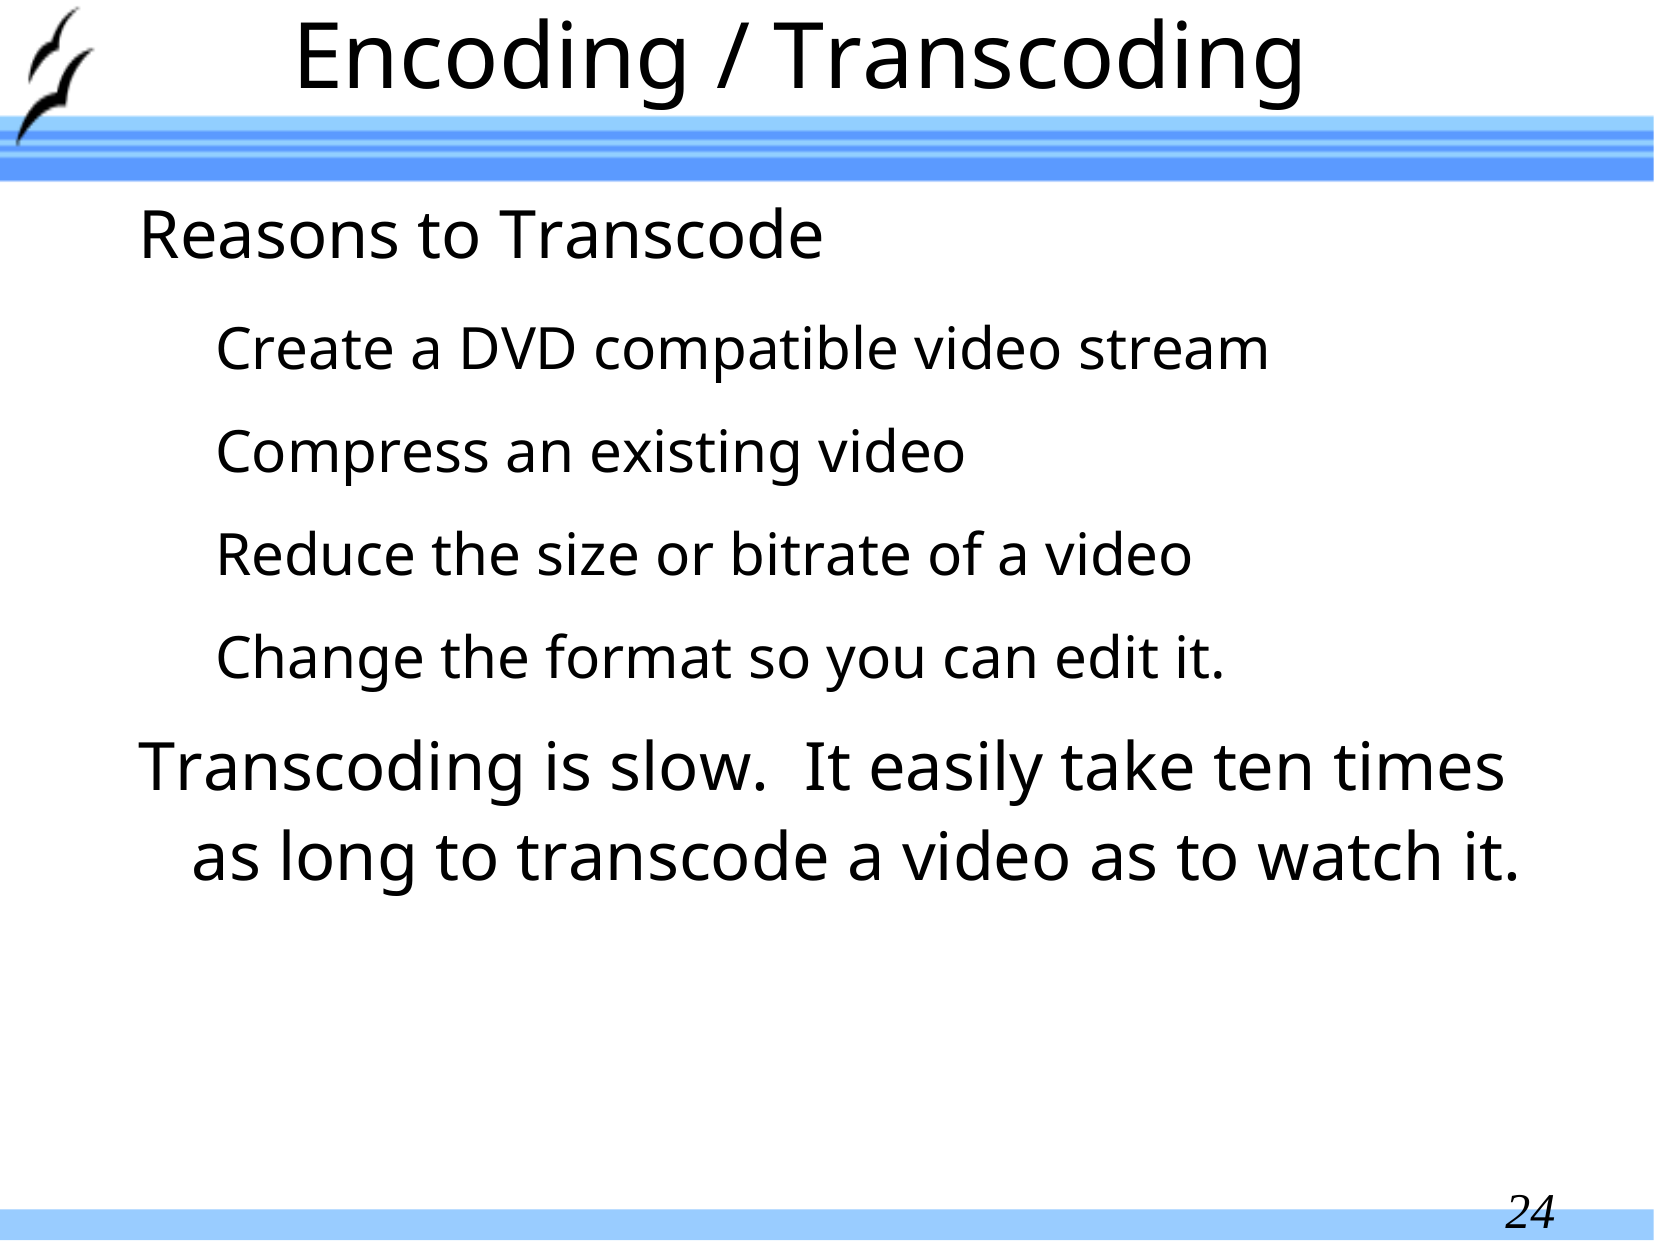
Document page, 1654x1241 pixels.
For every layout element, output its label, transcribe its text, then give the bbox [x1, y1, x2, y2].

title Encoding / Transcoding [94, 0, 1507, 121]
picture [0, 0, 1654, 188]
list Reasons to Transcode Create a DVD compatible video stream Compress an existing video Reduce the size or bitrate of a video Change the format so you can edit it. Transcoding is slow. It easily take ten times as long to transcode a video as to watch it. [120, 187, 1533, 1195]
